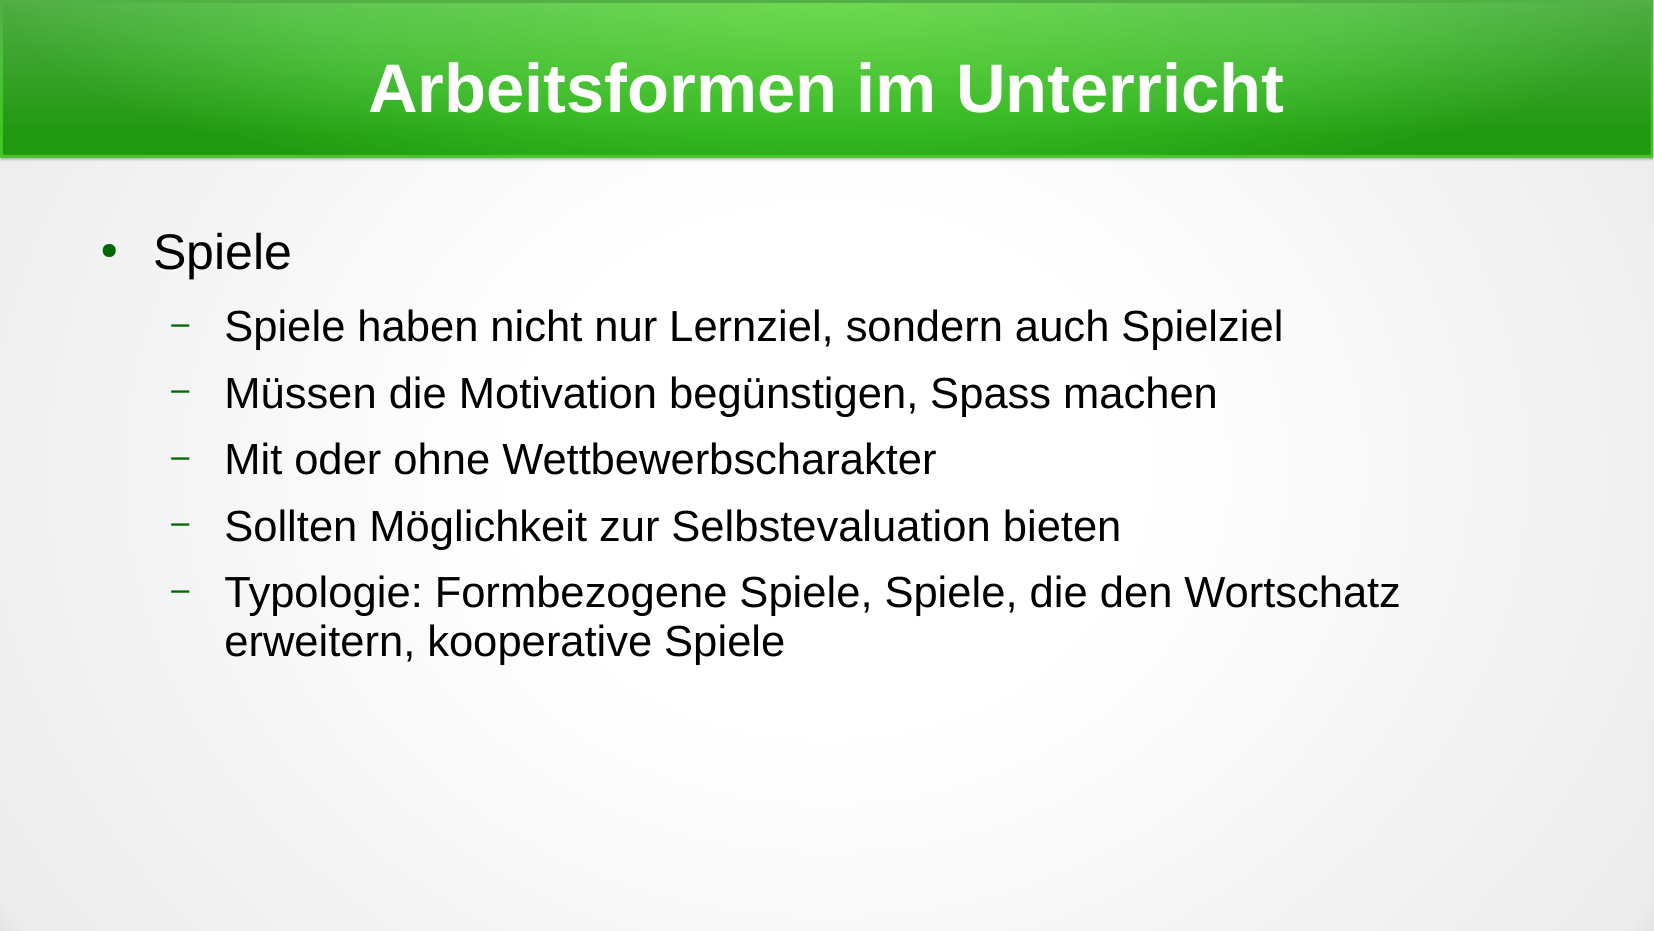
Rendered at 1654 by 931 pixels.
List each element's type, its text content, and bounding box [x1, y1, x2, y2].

list Spiele Spiele haben nicht nur Lernziel, sondern auch Spielziel Müssen die Motivation begünstigen, Spass machen Mit oder ohne Wettbewerbscharakter Sollten Möglichkeit zur Selbstevaluation bieten Typologie: Formbezogene Spiele, Spiele, die den Wortschatz erweitern, kooperative Spiele [82, 224, 1571, 764]
title Arbeitsformen im Unterricht [82, 35, 1571, 142]
